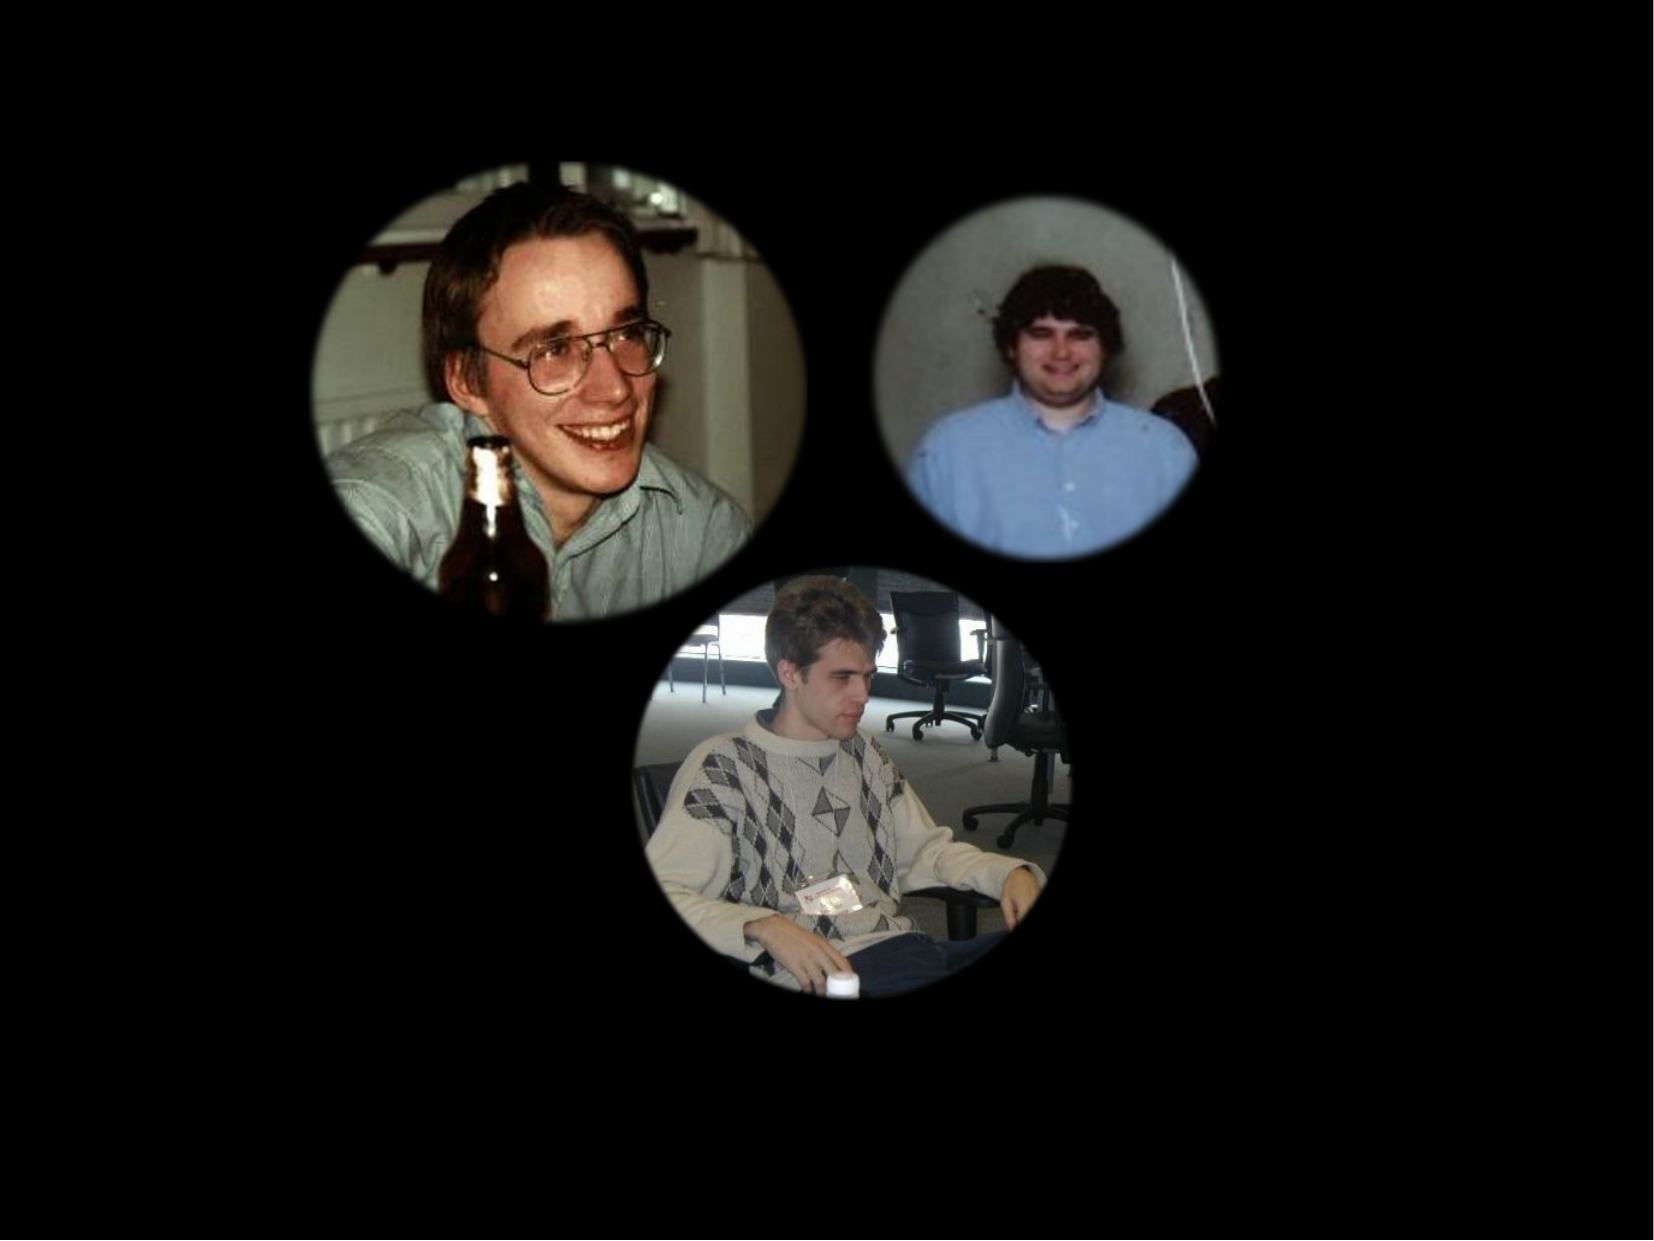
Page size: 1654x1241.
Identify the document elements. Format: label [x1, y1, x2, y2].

picture [300, 149, 1232, 1013]
